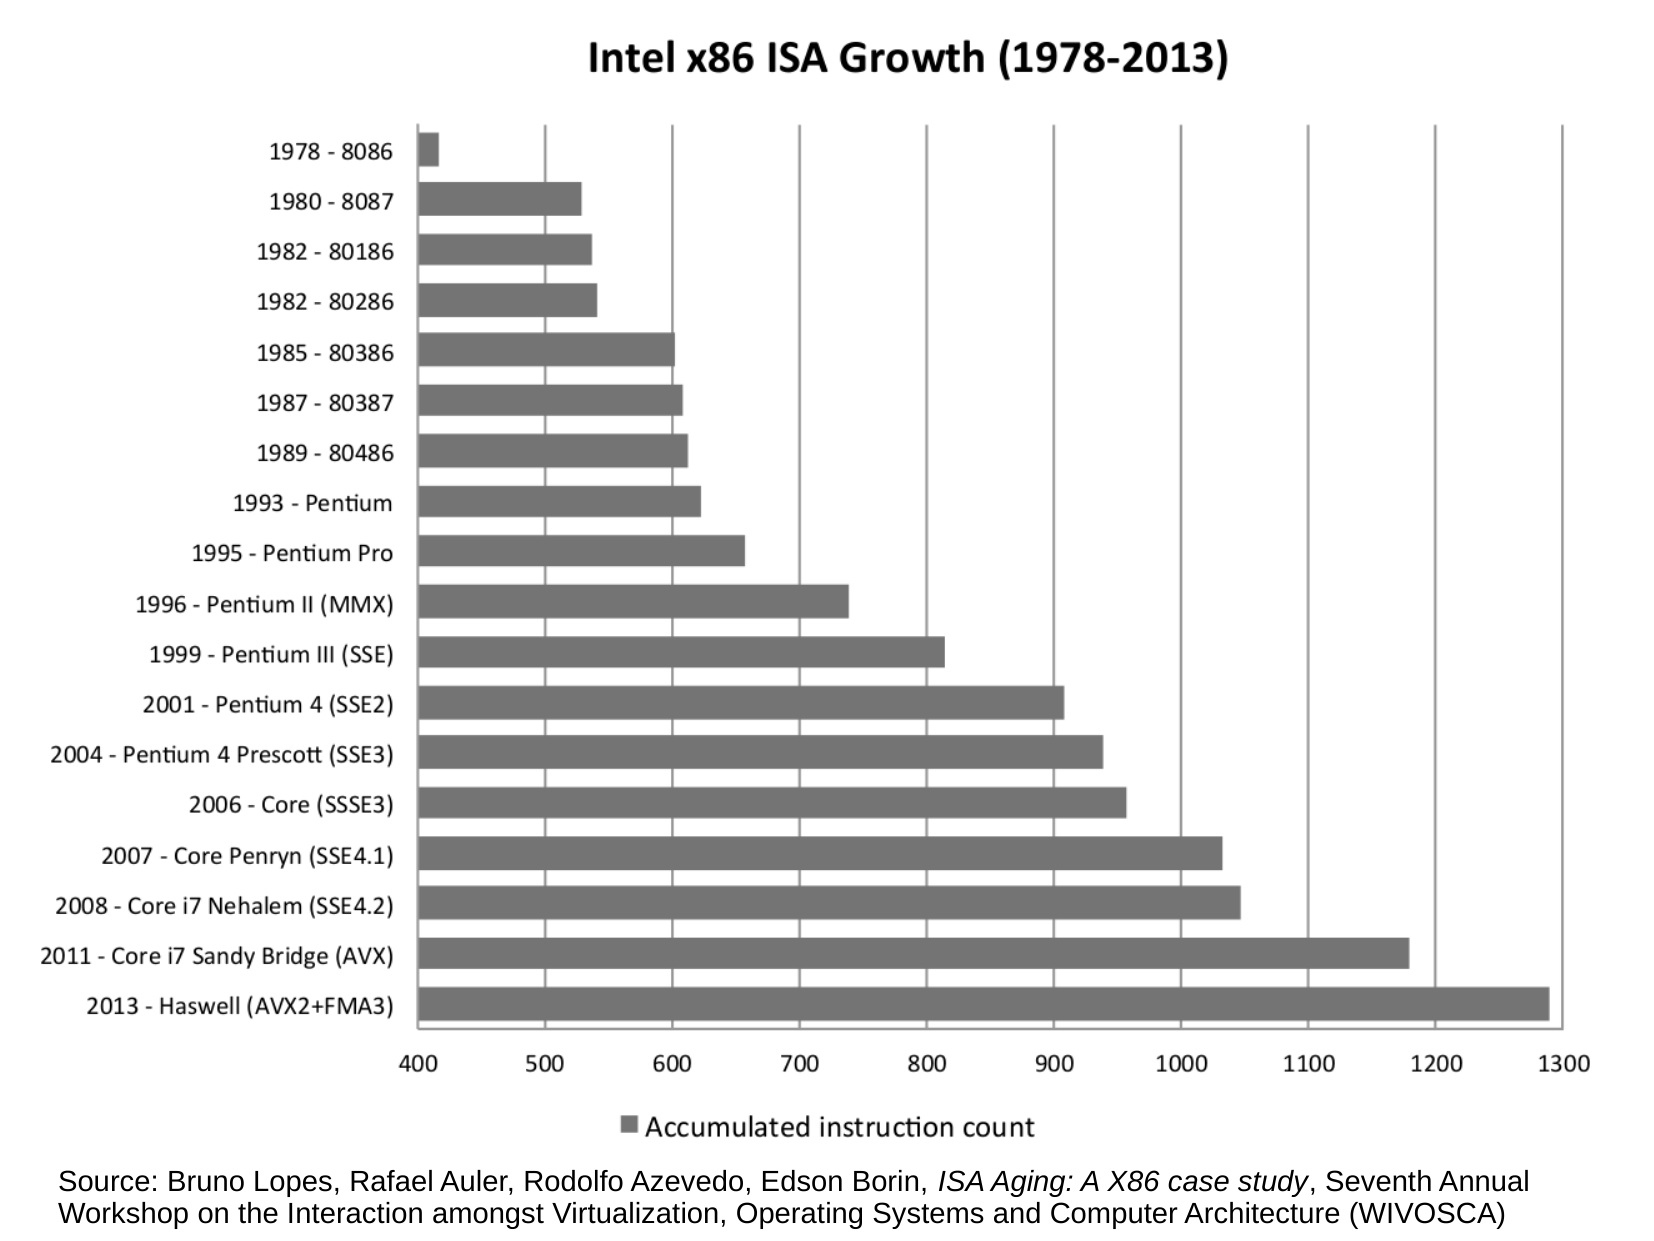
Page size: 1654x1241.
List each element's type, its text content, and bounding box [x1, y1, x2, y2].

picture [0, 12, 1630, 1163]
text_box Source: Bruno Lopes, Rafael Auler, Rodolfo Azevedo, Edson Borin, ISA Aging: A X86 case study, Seventh Annual Workshop on the Interaction amongst Virtualization, Operating Systems and Computer Architecture (WIVOSCA) [43, 1157, 1576, 1238]
